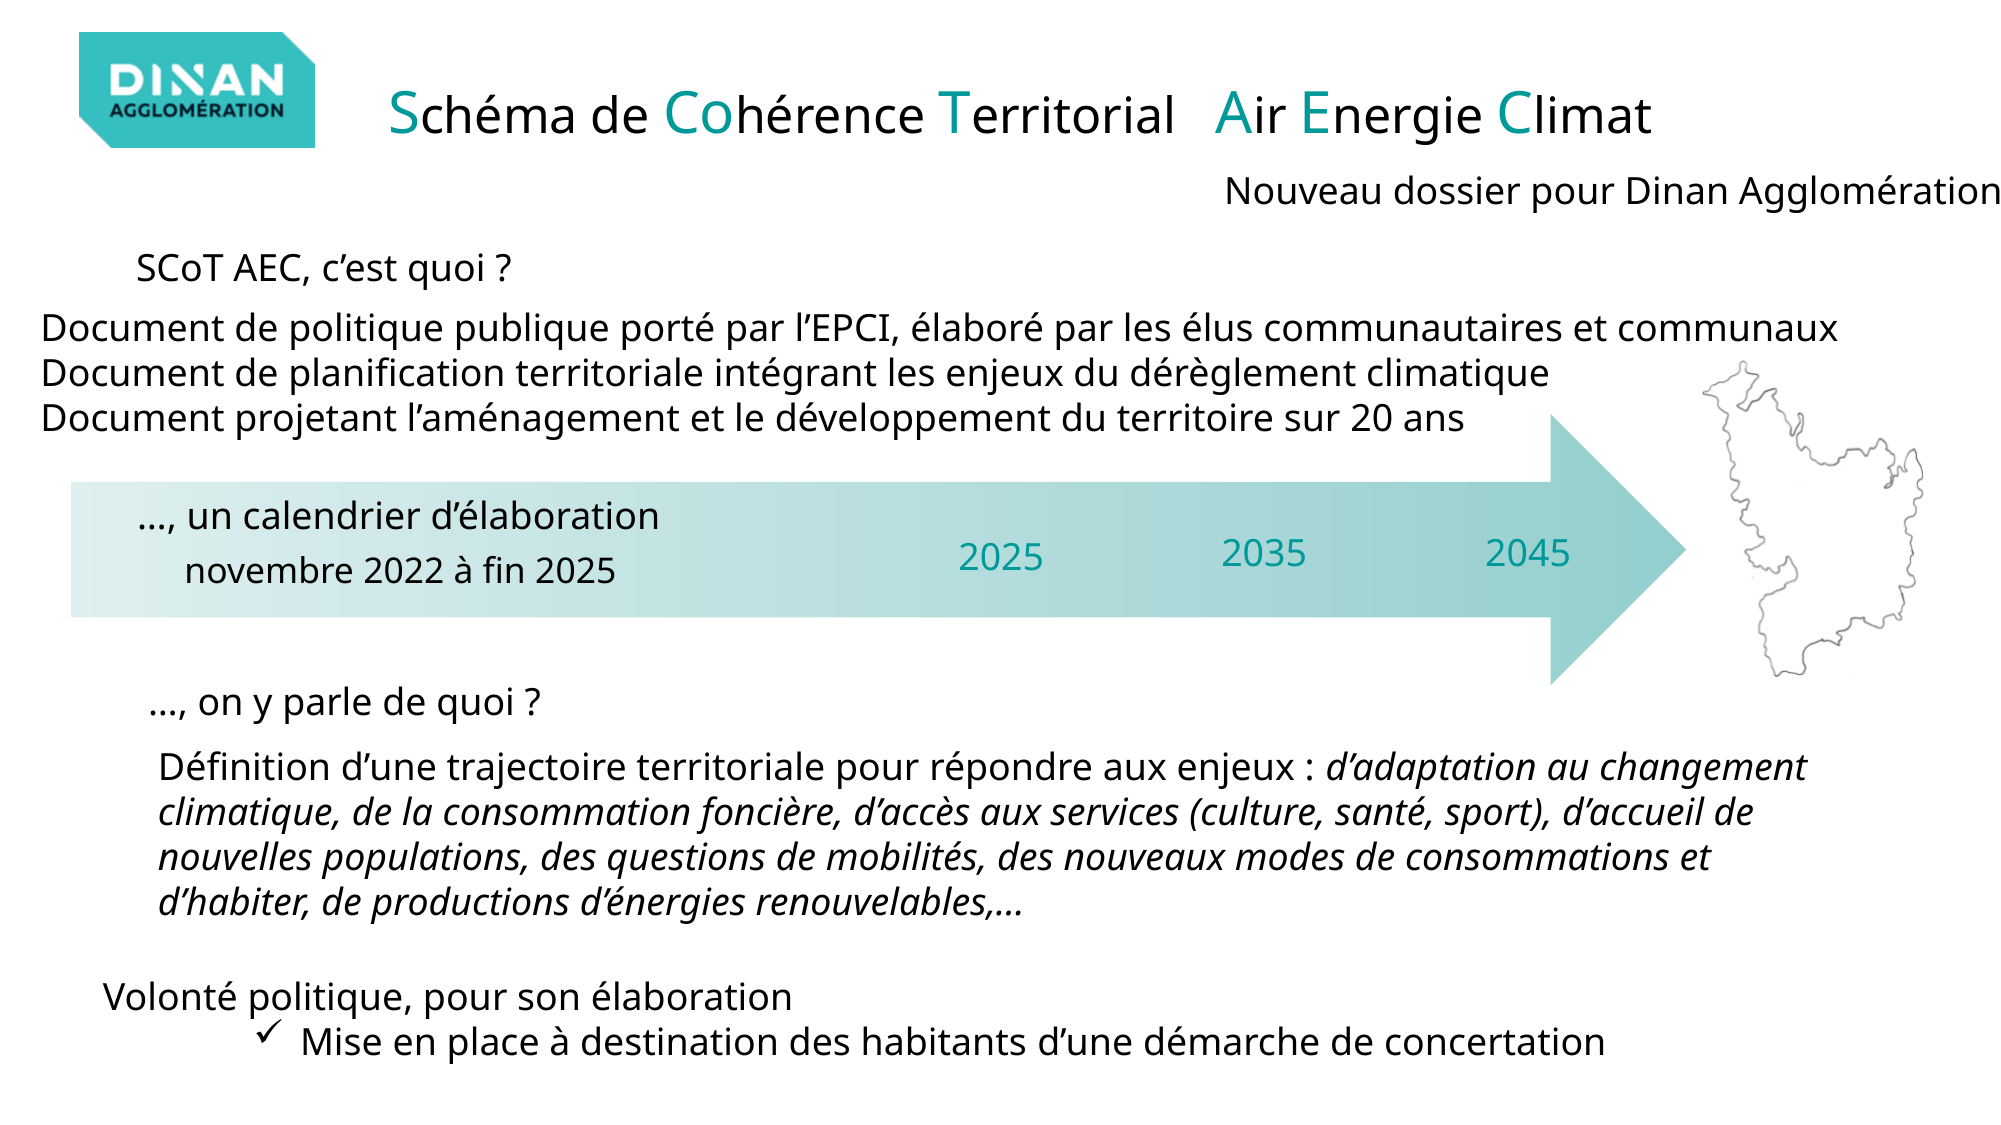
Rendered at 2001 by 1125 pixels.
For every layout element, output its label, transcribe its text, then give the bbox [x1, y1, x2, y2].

text_box [71, 413, 1687, 686]
text_box …, un calendrier d’élaboration [122, 484, 676, 544]
text_box SCoT AEC, c’est quoi ? [121, 237, 527, 297]
picture [79, 32, 315, 148]
text_box …, on y parle de quoi ? [133, 671, 556, 731]
text_box 2035 [1206, 521, 1322, 581]
text_box novembre 2022 à fin 2025 [170, 541, 799, 598]
text_box Nouveau dossier pour Dinan Agglomération [1209, 160, 2000, 219]
text_box 2025 [944, 525, 1059, 585]
text_box Schéma de Cohérence Territorial Air Energie Climat [373, 68, 1693, 153]
picture [1691, 354, 1927, 682]
text_box Document de politique publique porté par l’EPCI, élaboré par les élus communautaires et communaux Document de planification territoriale intégrant les enjeux du dérèglement climatique Document projetant l’aménagement et le développement du territoire sur 20 ans [26, 297, 1855, 447]
text_box 2045 [1471, 521, 1586, 581]
text_box Volonté politique, pour son élaboration Mise en place à destination des habitants d’une démarche de concertation [88, 965, 1715, 1070]
text_box Définition d’une trajectoire territoriale pour répondre aux enjeux : d’adaptation au changement climatique, de la consommation foncière, d’accès aux services (culture, santé, sport), d’accueil de nouvelles populations, des questions de mobilités, des nouveaux modes de consommations et d’habiter, de productions d’énergies renouvelables,… [143, 735, 1854, 930]
